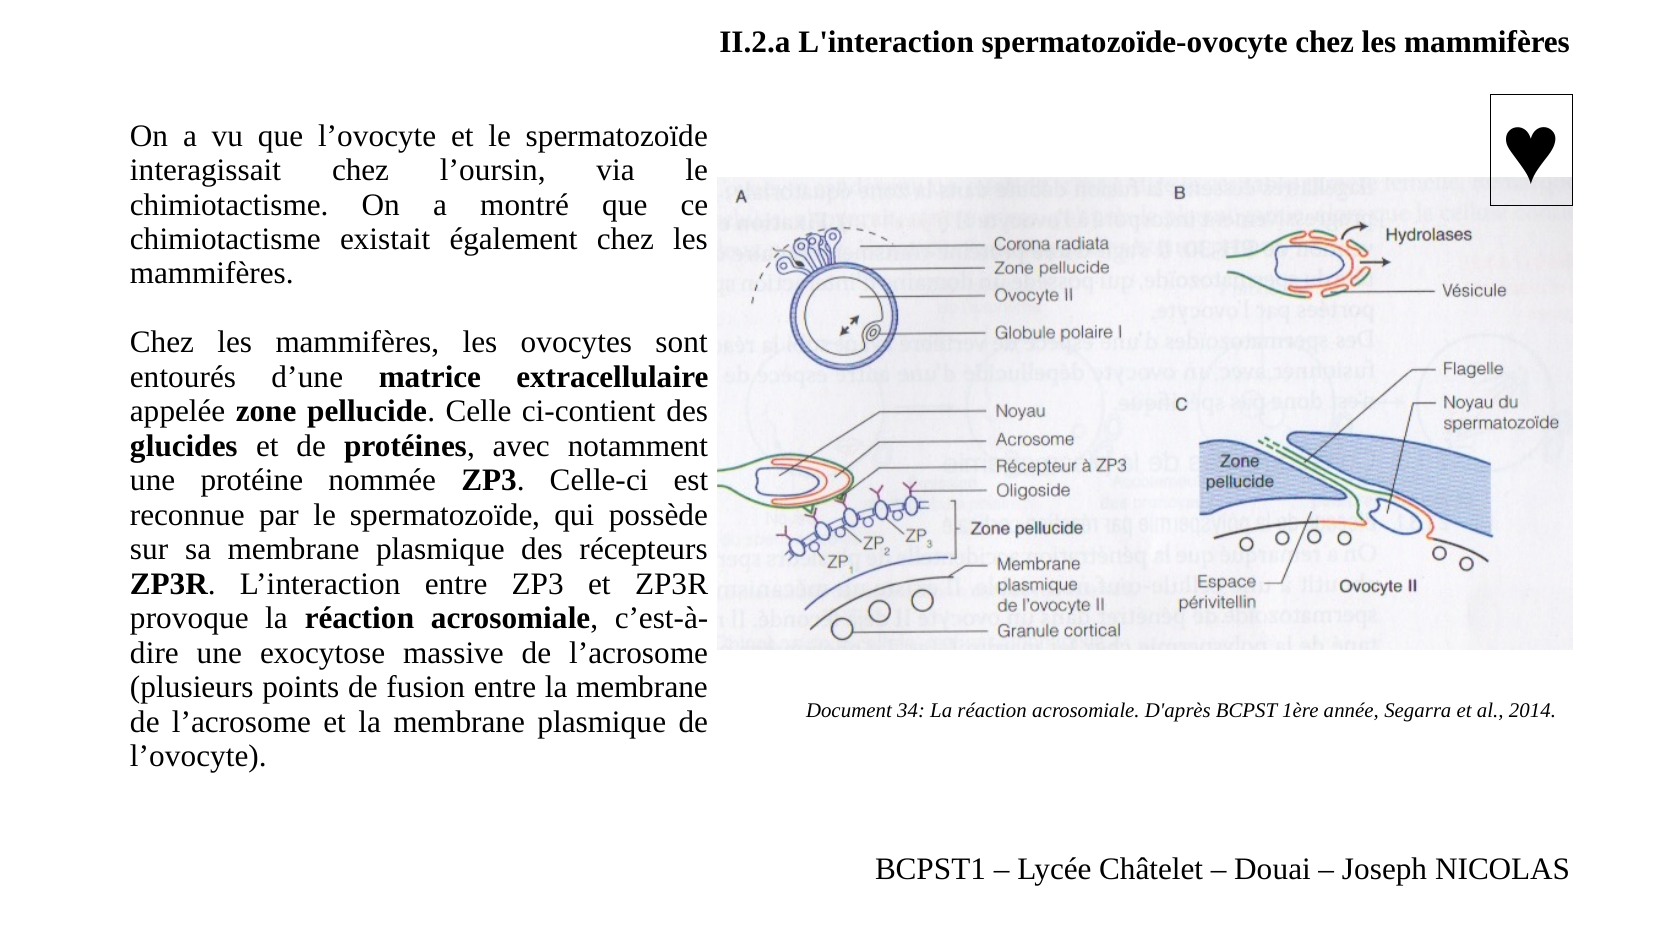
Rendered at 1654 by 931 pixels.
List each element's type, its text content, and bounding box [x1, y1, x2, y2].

text_box BCPST1 – Lycée Châtelet – Douai – Joseph NICOLAS [637, 832, 1571, 905]
text_box ♥ [1490, 94, 1573, 206]
text_box II.2.a L'interaction spermatozoïde-ovocyte chez les mammifères [165, 5, 1572, 78]
text_box On a vu que l’ovocyte et le spermatozoïde interagissait chez l’oursin, via le chimiotactisme. On a montré que ce chimiotactisme existait également chez les mammifères. Chez les mammifères, les ovocytes sont entourés d’une matrice extracellulaire appelée zone pellucide. Celle ci-contient des glucides et de protéines, avec notamment une protéine nommée ZP3. Celle-ci est reconnue par le spermatozoïde, qui possède sur sa membrane plasmique des récepteurs ZP3R. L’interaction entre ZP3 et ZP3R provoque la réaction acrosomiale, c’est-à-dire une exocytose massive de l’acrosome (plusieurs points de fusion entre la membrane de l’acrosome et la membrane plasmique de l’ovocyte). [129, 118, 709, 774]
picture [717, 177, 1573, 650]
text_box Document 34: La réaction acrosomiale. D'après BCPST 1ère année, Segarra et al., 2014. [797, 652, 1565, 768]
